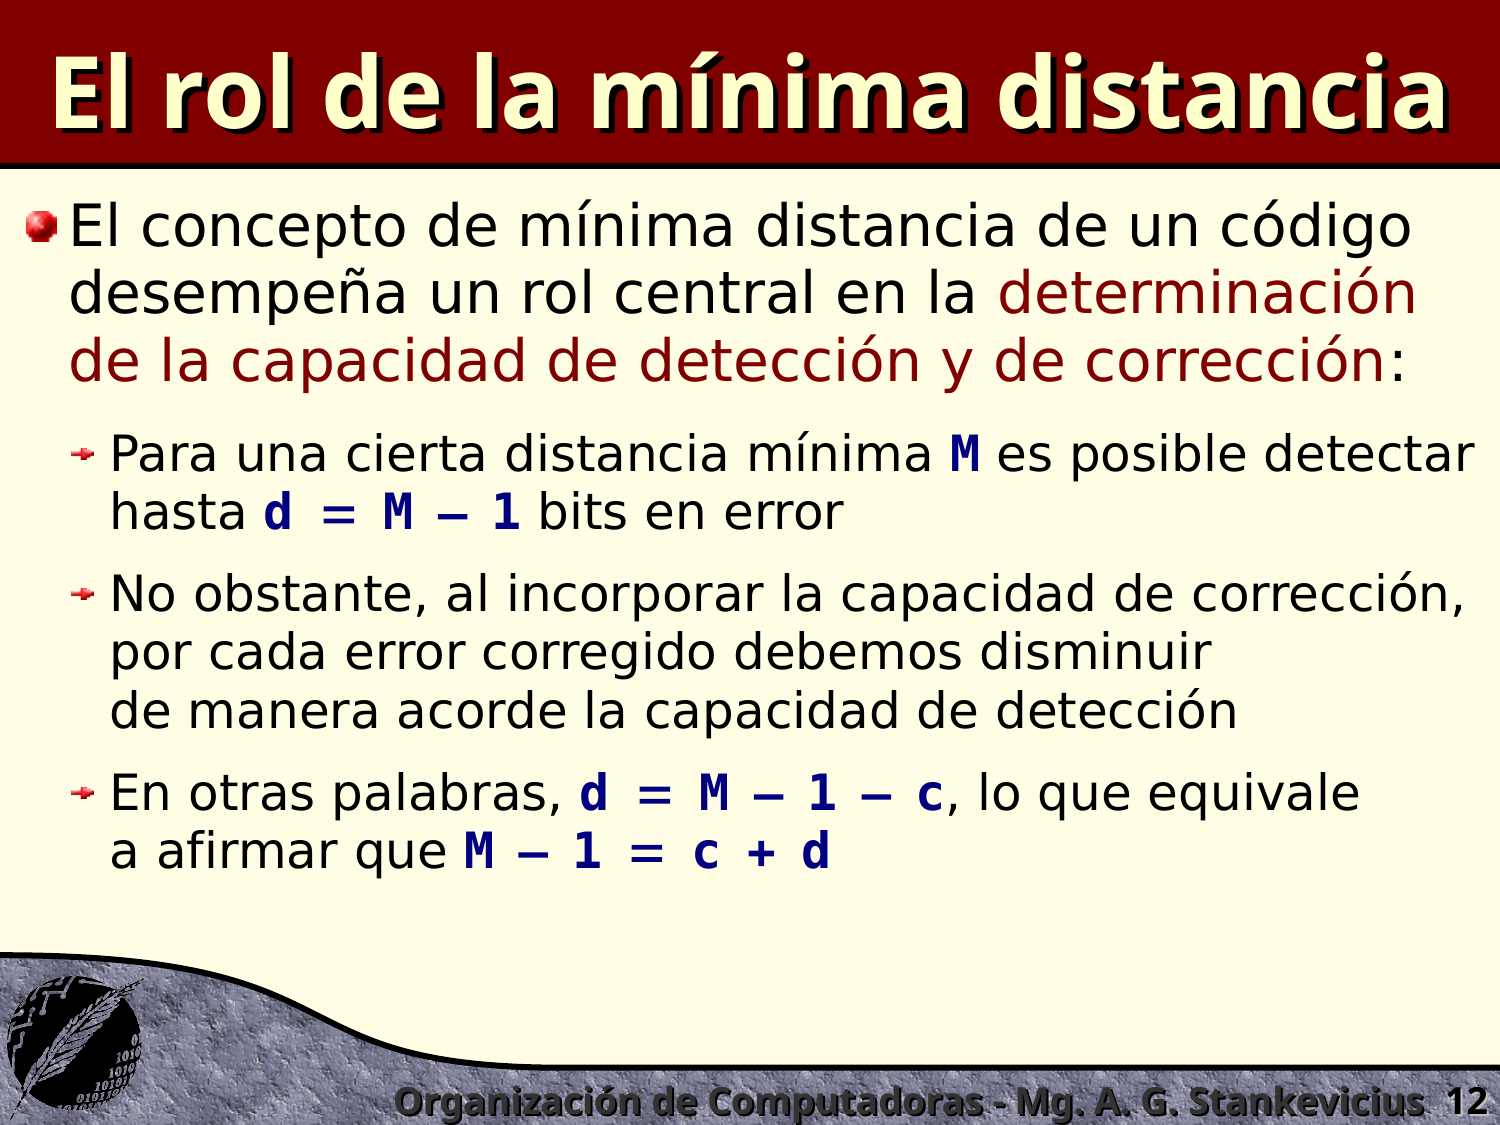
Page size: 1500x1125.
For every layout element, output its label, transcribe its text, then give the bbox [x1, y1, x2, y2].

picture [0, 959, 1500, 1125]
list El concepto de mínima distancia de un código desempeña un rol central en la determinación de la capacidad de detección y de corrección: Para una cierta distancia mínima M es posible detectar hasta d = M – 1 bits en error No obstante, al incorporar la capacidad de corrección, por cada error corregido debemos disminuir de manera acorde la capacidad de detección En otras palabras, d = M – 1 – c, lo que equivale a afirmar que M – 1 = c + d [11, 192, 1486, 935]
picture [1058, 1100, 1065, 1110]
title El rol de la mínima distancia [15, 5, 1485, 160]
picture [802, 1100, 806, 1110]
picture [448, 1100, 455, 1110]
